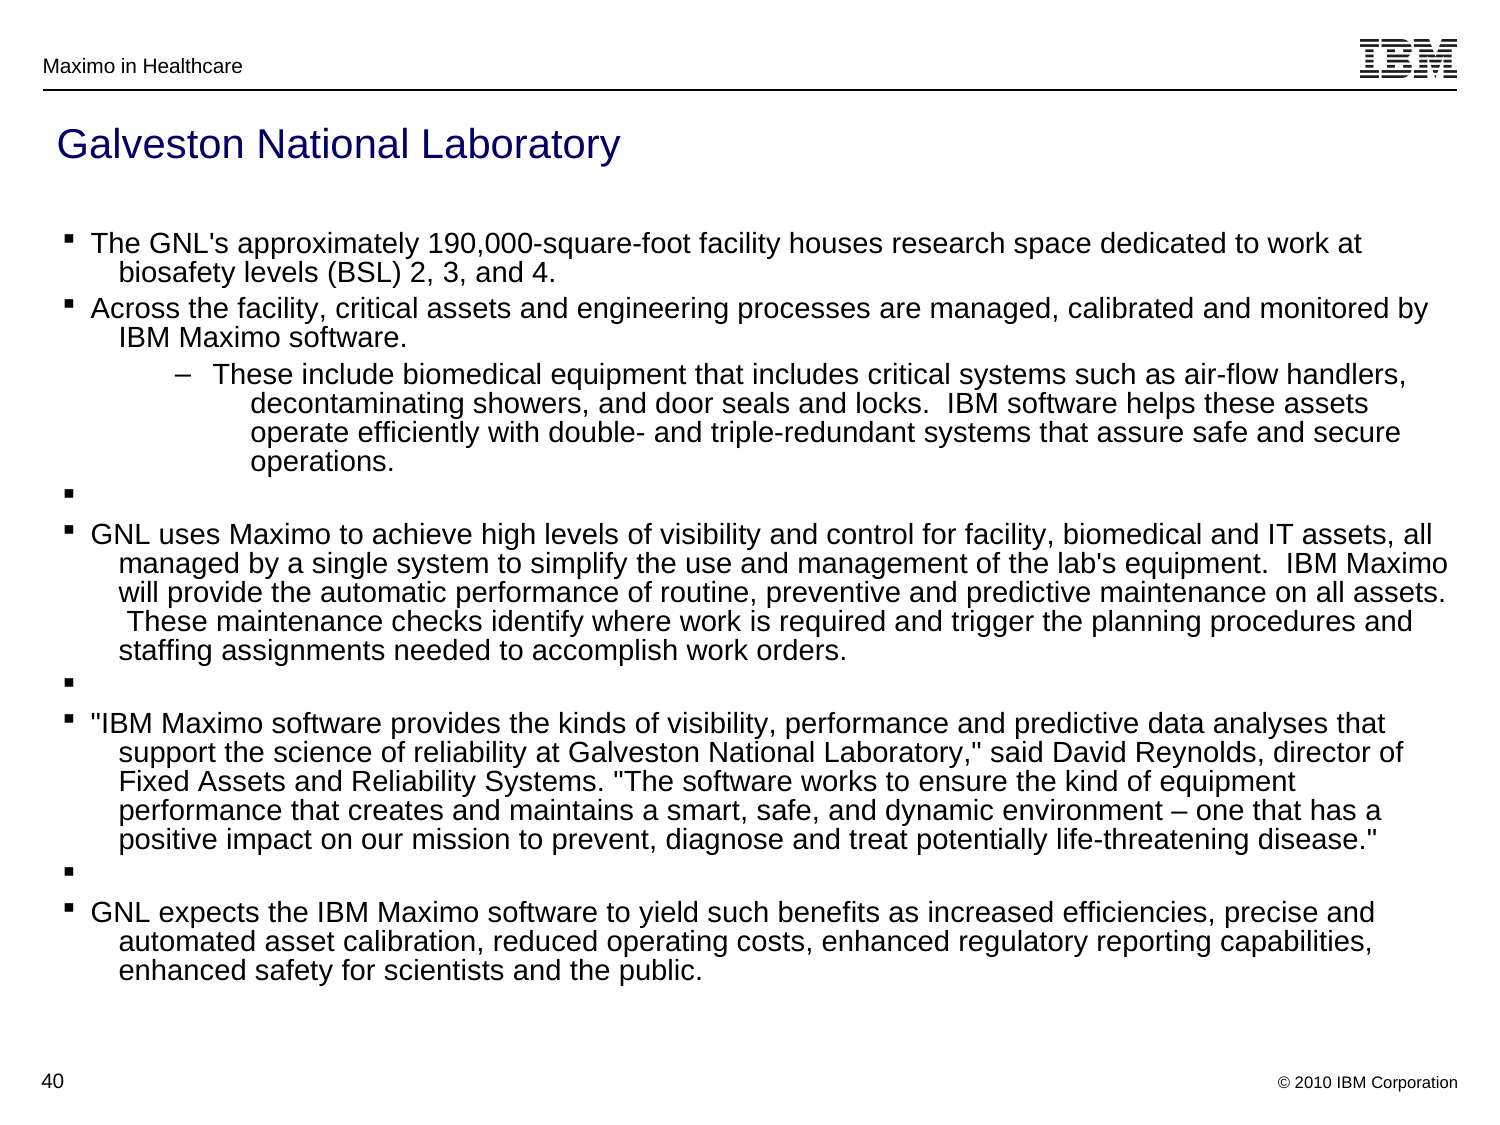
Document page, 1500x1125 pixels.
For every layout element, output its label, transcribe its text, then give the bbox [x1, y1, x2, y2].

title Galveston National Laboratory [41, 100, 1480, 191]
picture [1360, 39, 1457, 78]
list The GNL's approximately 190,000-square-foot facility houses research space dedicated to work at biosafety levels (BSL) 2, 3, and 4. Across the facility, critical assets and engineering processes are managed, calibrated and monitored by IBM Maximo software. These include biomedical equipment that includes critical systems such as air-flow handlers, decontaminating showers, and door seals and locks. IBM software helps these assets operate efficiently with double- and triple-redundant systems that assure safe and secure operations. GNL uses Maximo to achieve high levels of visibility and control for facility, biomedical and IT assets, all managed by a single system to simplify the use and management of the lab's equipment. IBM Maximo will provide the automatic performance of routine, preventive and predictive maintenance on all assets. These maintenance checks identify where work is required and trigger the planning procedures and staffing assignments needed to accomplish work orders. "IBM Maximo software provides the kinds of visibility, performance and predictive data analyses that support the science of reliability at Galveston National Laboratory," said David Reynolds, director of Fixed Assets and Reliability Systems. "The software works to ensure the kind of equipment performance that creates and maintains a smart, safe, and dynamic environment – one that has a positive impact on our mission to prevent, diagnose and treat potentially life-threatening disease." GNL expects the IBM Maximo software to yield such benefits as increased efficiencies, precise and automated asset calibration, reduced operating costs, enhanced regulatory reporting capabilities, enhanced safety for scientists and the public. [47, 222, 1469, 1029]
